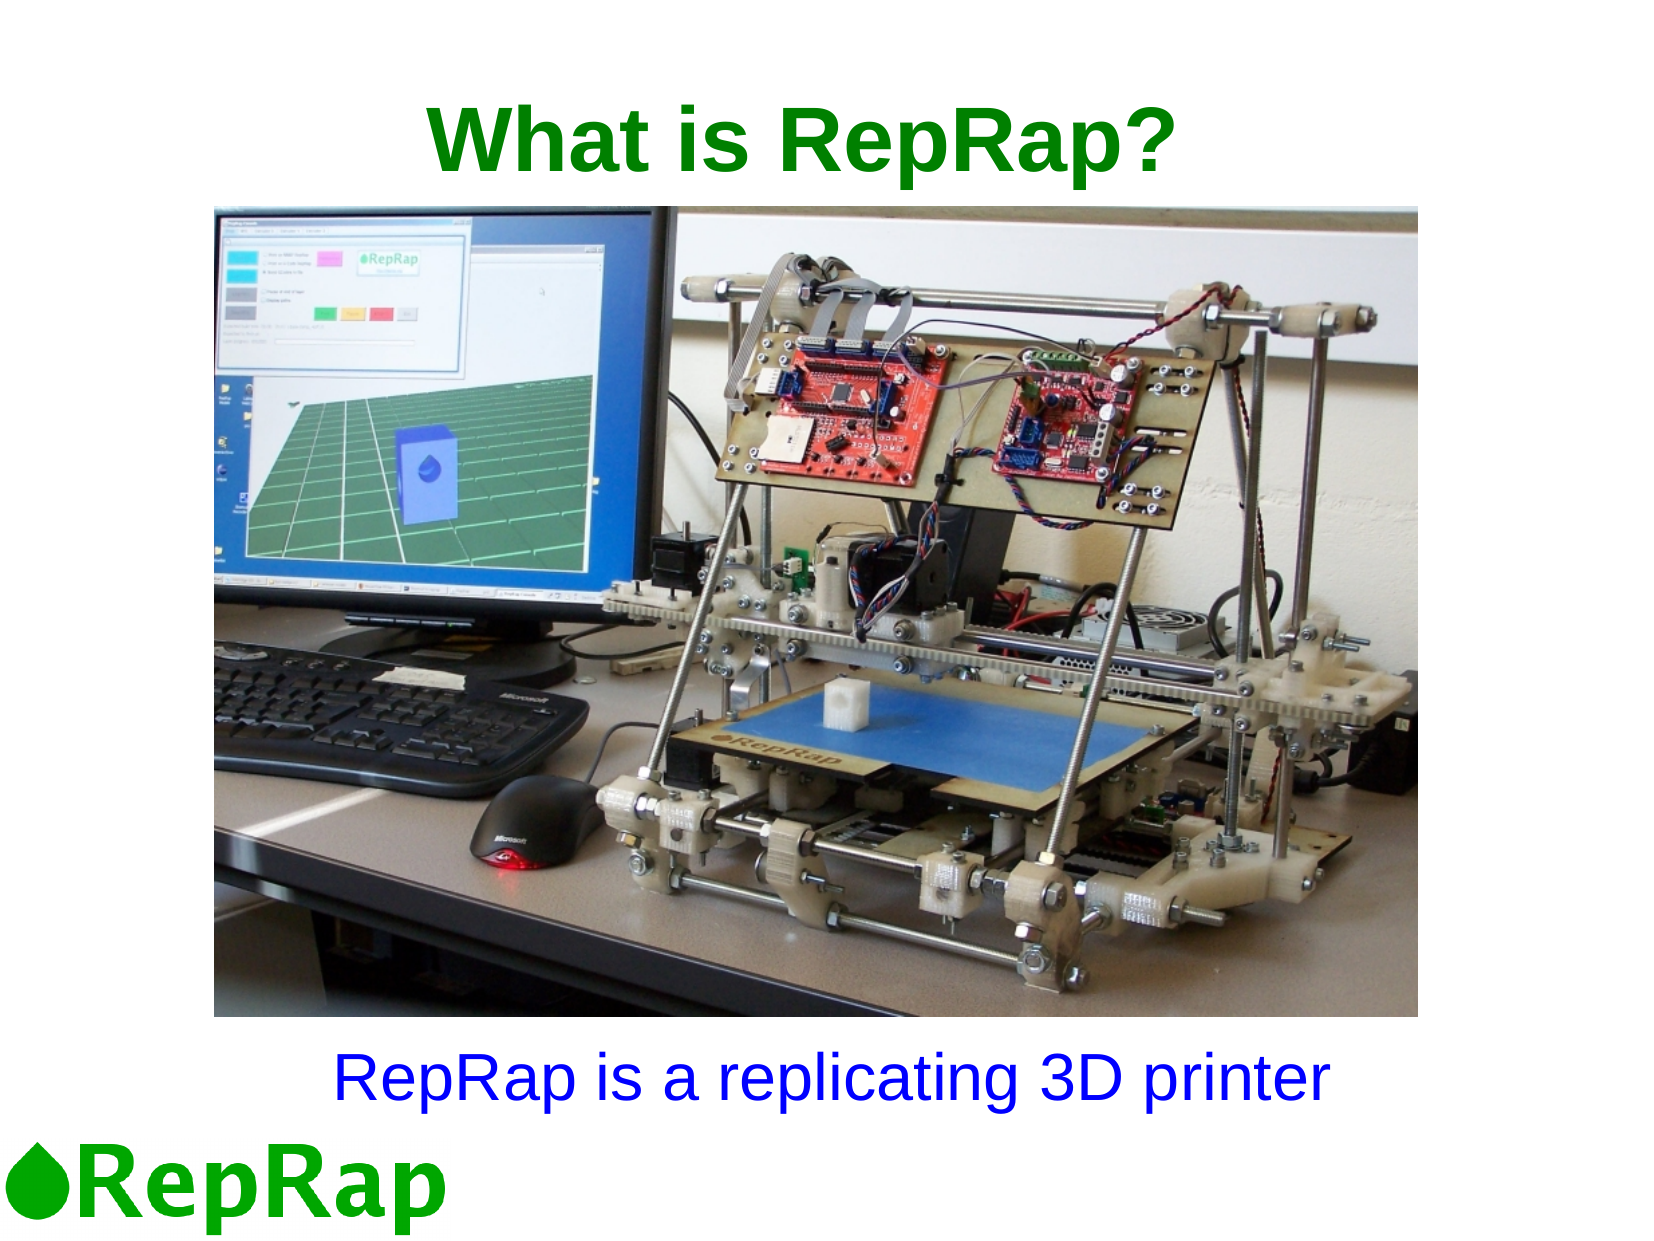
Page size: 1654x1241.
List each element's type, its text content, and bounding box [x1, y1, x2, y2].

subtitle RepRap is a replicating 3D printer [206, 974, 1459, 1182]
picture [214, 206, 1418, 1017]
title What is RepRap? [59, 43, 1548, 237]
picture [0, 1138, 451, 1241]
